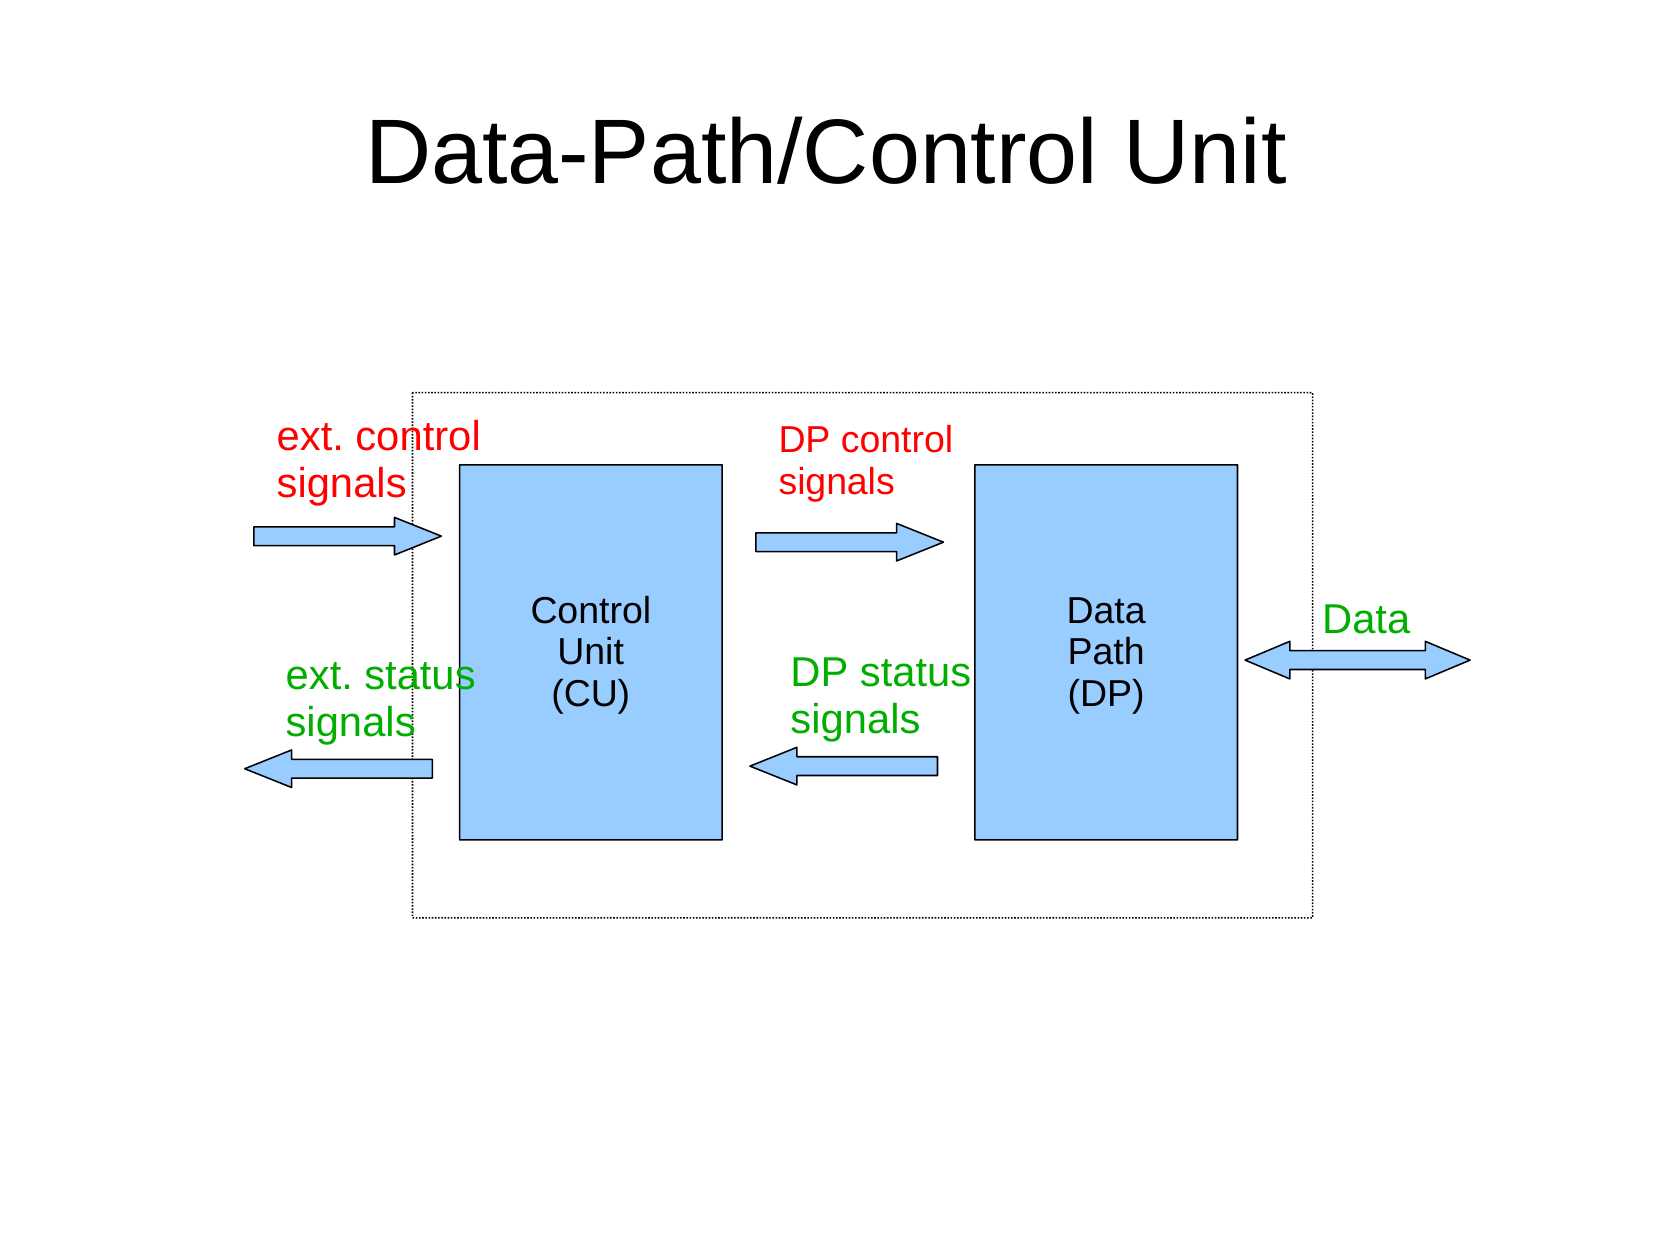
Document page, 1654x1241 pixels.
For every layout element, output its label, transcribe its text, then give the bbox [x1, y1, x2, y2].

text_box Control Unit (CU)‏ [459, 464, 723, 840]
text_box ext. control signals [261, 406, 408, 506]
text_box ext. status signals [270, 645, 417, 745]
text_box [755, 523, 944, 561]
title Data-Path/Control Unit [82, 49, 1571, 257]
text_box DP status signals [775, 642, 922, 742]
text_box [253, 517, 442, 555]
text_box [749, 747, 938, 785]
text_box DP control signals [763, 412, 910, 512]
text_box Data [1307, 589, 1449, 664]
text_box [1245, 641, 1471, 679]
text_box Data Path (DP)‏ [974, 464, 1238, 840]
text_box [244, 749, 433, 788]
